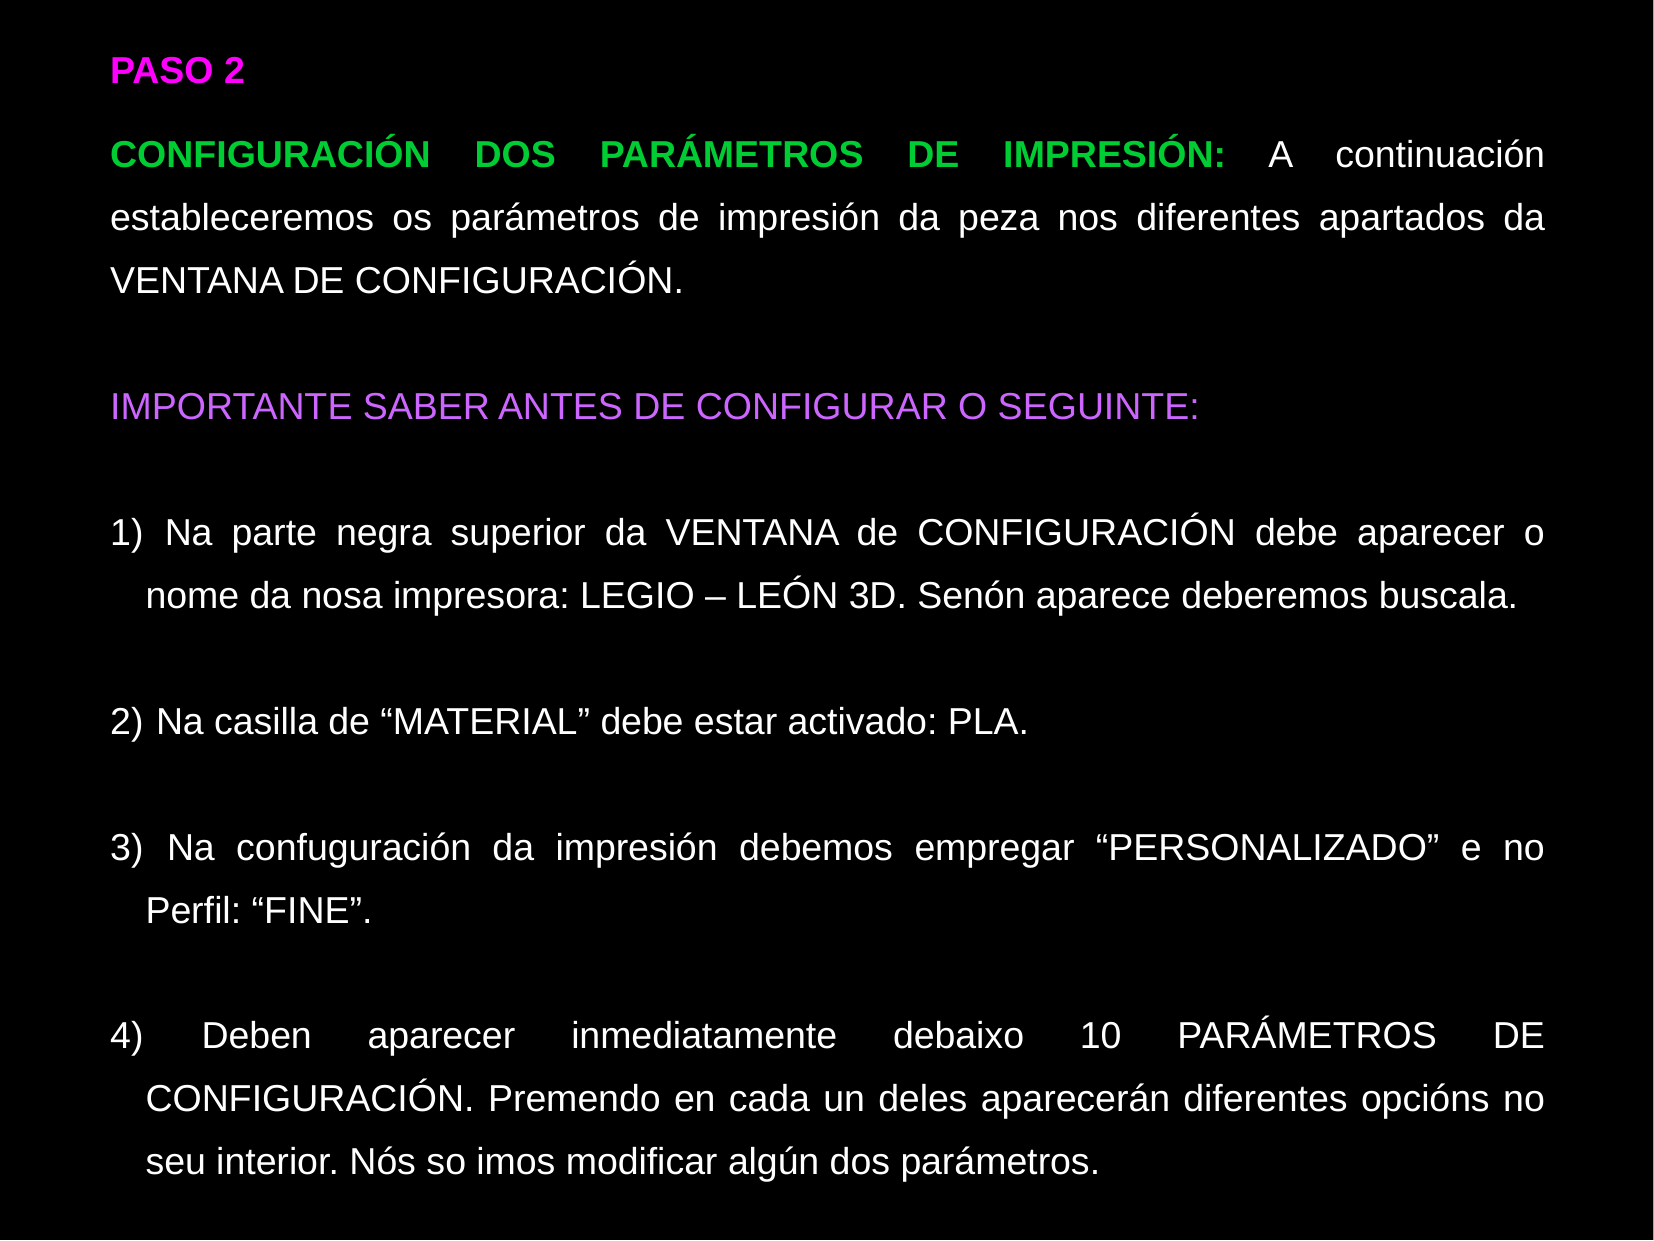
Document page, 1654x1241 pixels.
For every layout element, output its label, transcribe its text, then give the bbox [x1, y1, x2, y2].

text_box CONFIGURACIÓN DOS PARÁMETROS DE IMPRESIÓN: A continuación estableceremos os parámetros de impresión da peza nos diferentes apartados da VENTANA DE CONFIGURACIÓN. IMPORTANTE SABER ANTES DE CONFIGURAR O SEGUINTE: Na parte negra superior da VENTANA de CONFIGURACIÓN debe aparecer o nome da nosa impresora: LEGIO – LEÓN 3D. Senón aparece deberemos buscala. Na casilla de “MATERIAL” debe estar activado: PLA. Na confuguración da impresión debemos empregar “PERSONALIZADO” e no Perfil: “FINE”. Deben aparecer inmediatamente debaixo 10 PARÁMETROS DE CONFIGURACIÓN. Premendo en cada un deles aparecerán diferentes opcións no seu interior. Nós so imos modificar algún dos parámetros. [95, 105, 1561, 1170]
text_box PASO 2 [95, 42, 260, 100]
